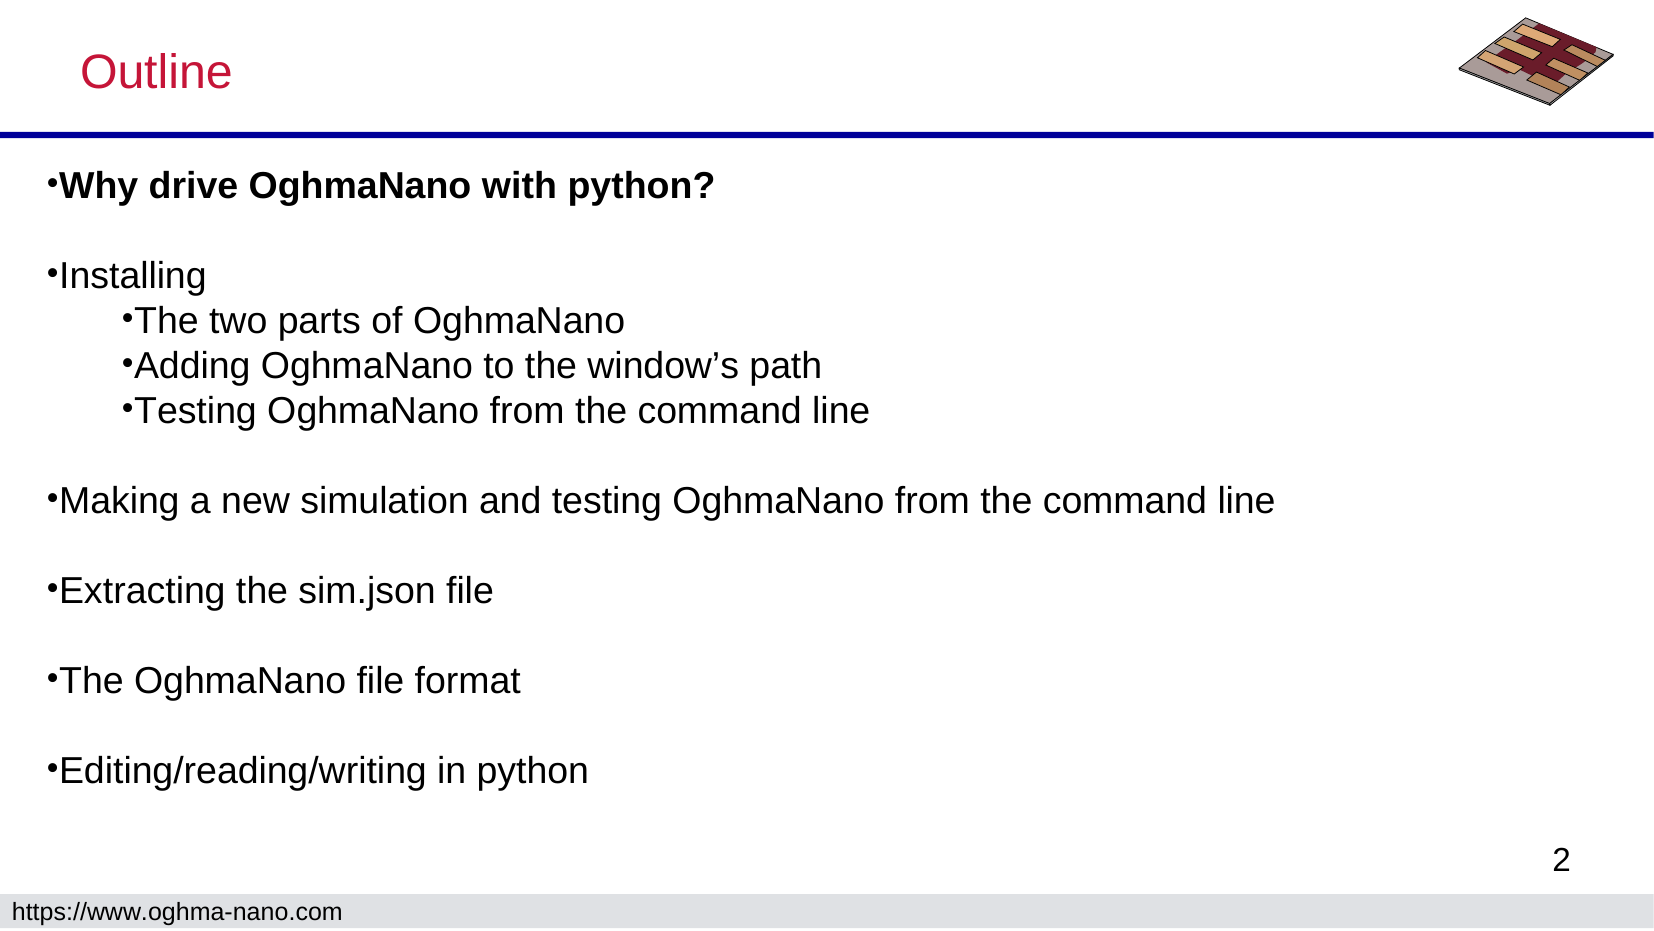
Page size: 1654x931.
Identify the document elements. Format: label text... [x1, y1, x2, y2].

title Outline [65, 28, 1430, 116]
text_box Why drive OghmaNano with python? Installing The two parts of OghmaNano Adding OghmaNano to the window’s path Testing OghmaNano from the command line Making a new simulation and testing OghmaNano from the command line Extracting the sim.json file The OghmaNano file format Editing/reading/writing in python [31, 153, 1590, 857]
text_box <number> [1537, 831, 1654, 890]
